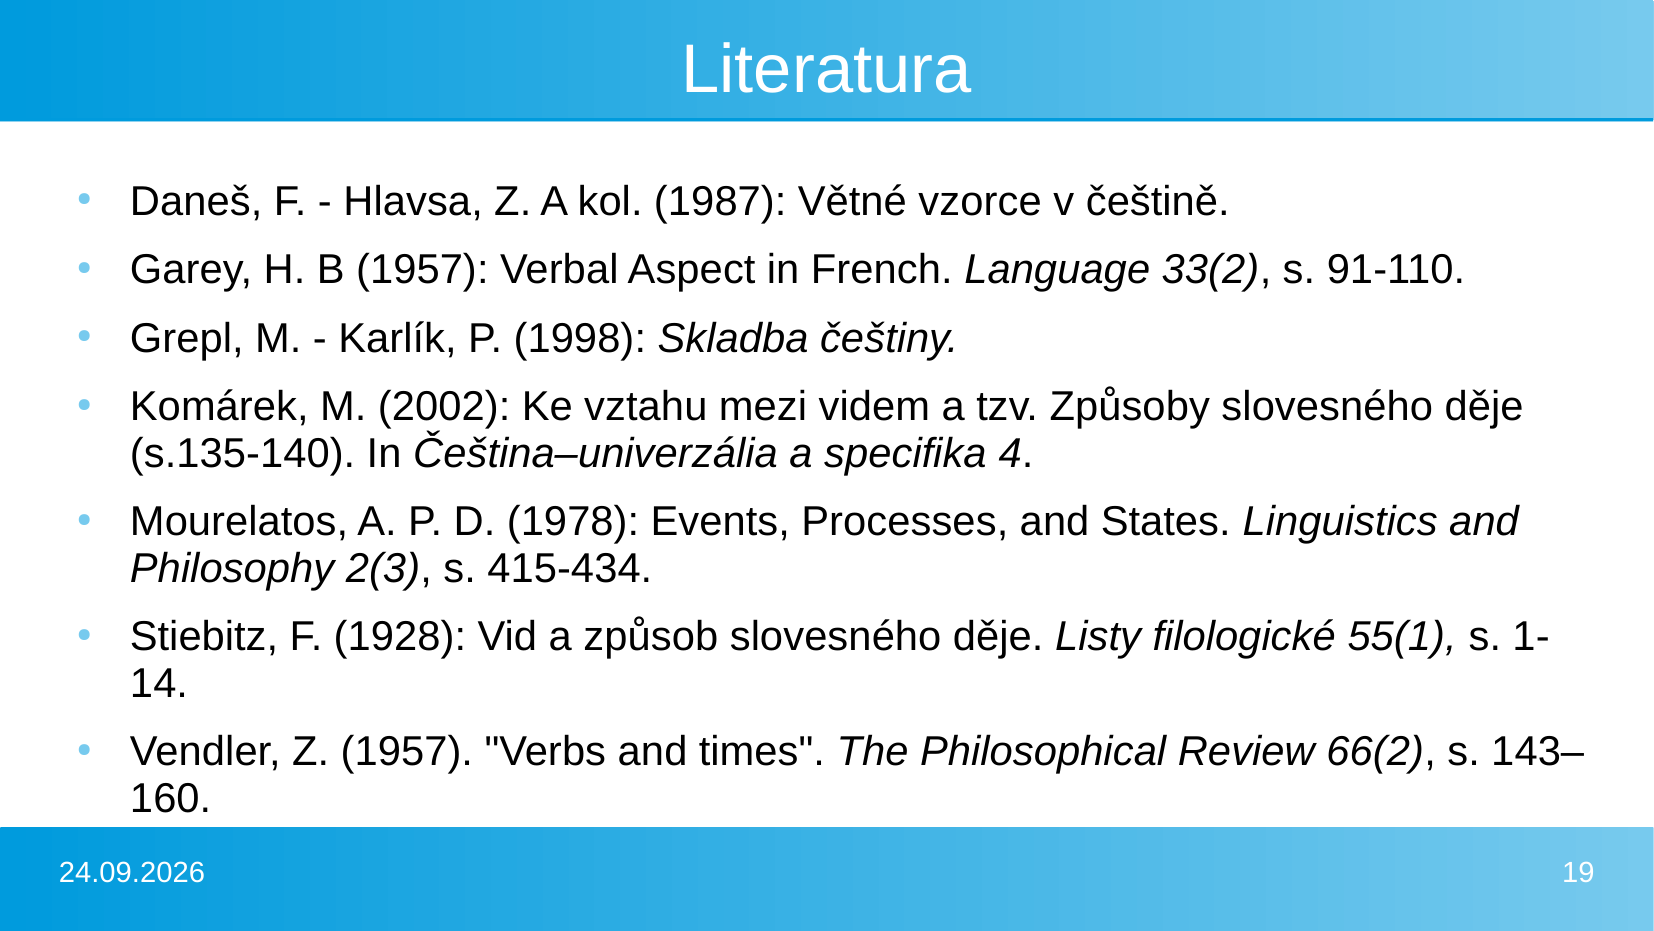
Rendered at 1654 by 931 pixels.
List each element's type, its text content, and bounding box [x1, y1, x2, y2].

title Literatura [59, 29, 1595, 108]
list Daneš, F. - Hlavsa, Z. A kol. (1987): Větné vzorce v češtině. Garey, H. B (1957): Verbal Aspect in French. Language 33(2), s. 91-110. Grepl, M. - Karlík, P. (1998): Skladba češtiny. Komárek, M. (2002): Ke vztahu mezi videm a tzv. Způsoby slovesného děje (s.135-140). In Čeština–univerzália a specifika 4. Mourelatos, A. P. D. (1978): Events, Processes, and States. Linguistics and Philosophy 2(3), s. 415-434. Stiebitz, F. (1928): Vid a způsob slovesného děje. Listy filologické 55(1), s. 1-14. Vendler, Z. (1957). "Verbs and times". The Philosophical Review 66(2), s. 143–160. [59, 177, 1595, 827]
